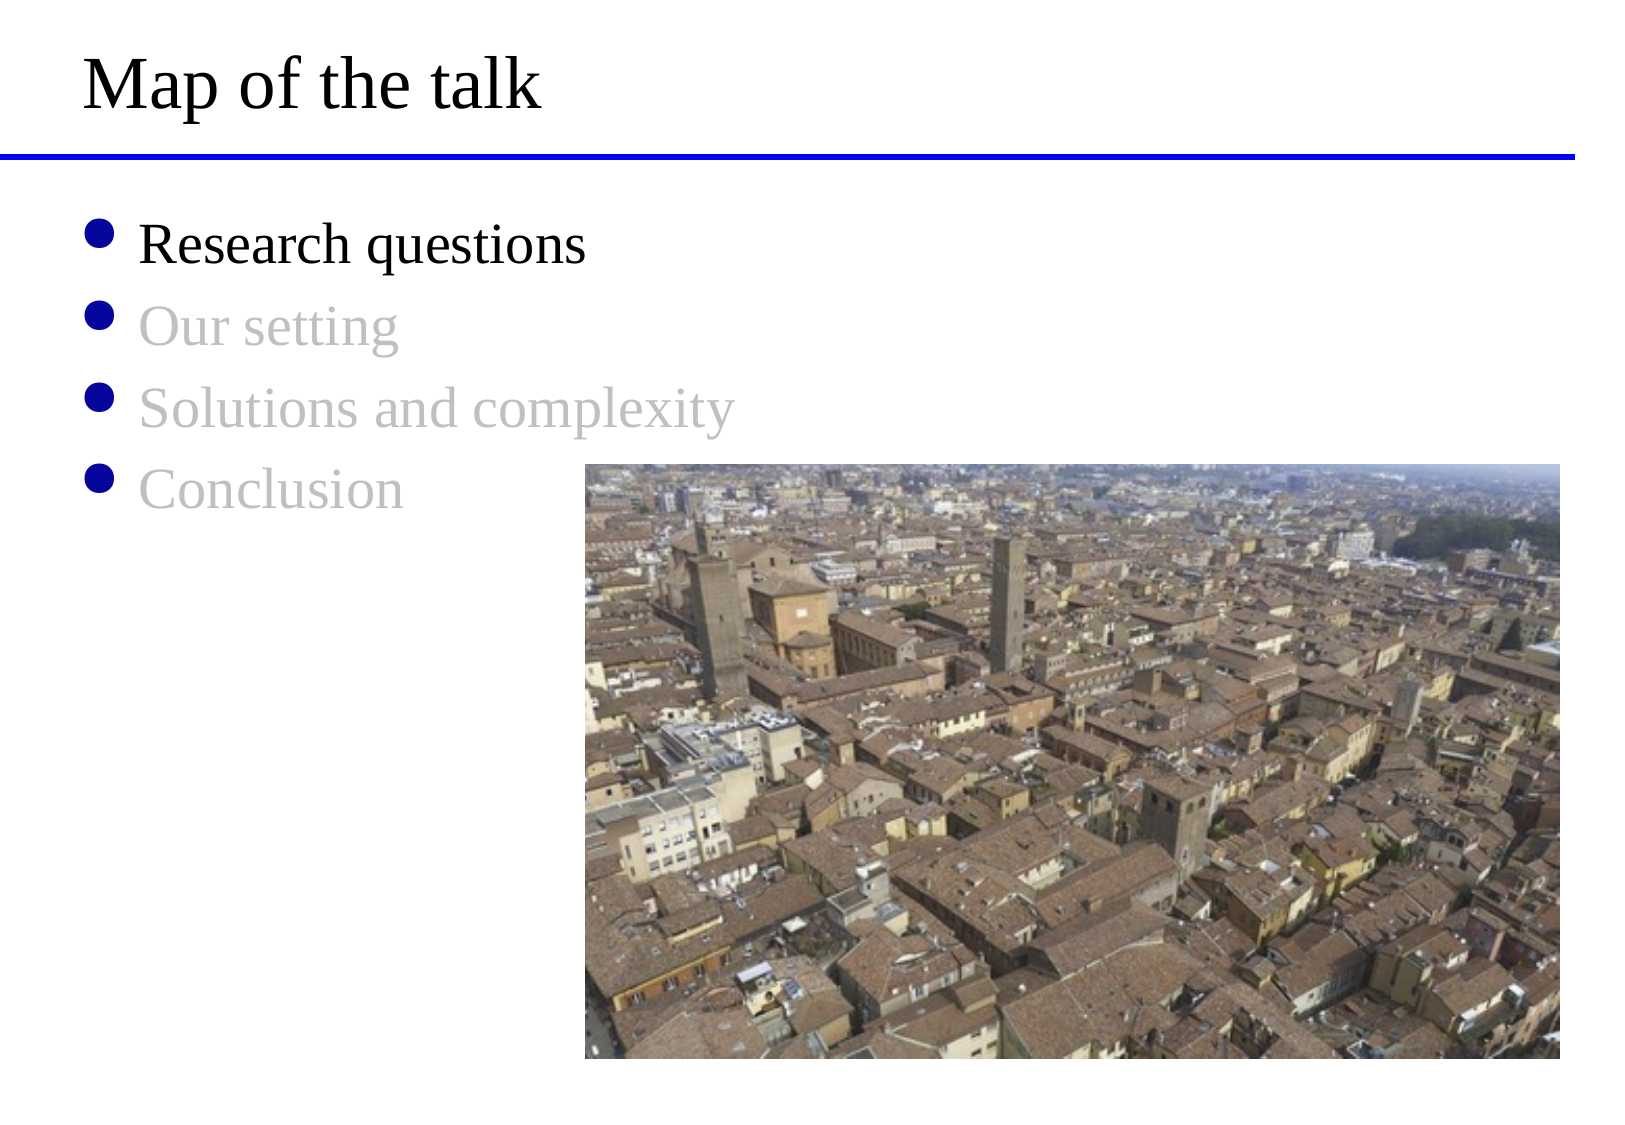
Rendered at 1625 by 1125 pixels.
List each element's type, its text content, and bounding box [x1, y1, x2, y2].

title Map of the talk [67, 27, 1544, 131]
picture [585, 464, 1560, 1059]
list Research questions Our setting Solutions and complexity Conclusion [67, 198, 1546, 1061]
